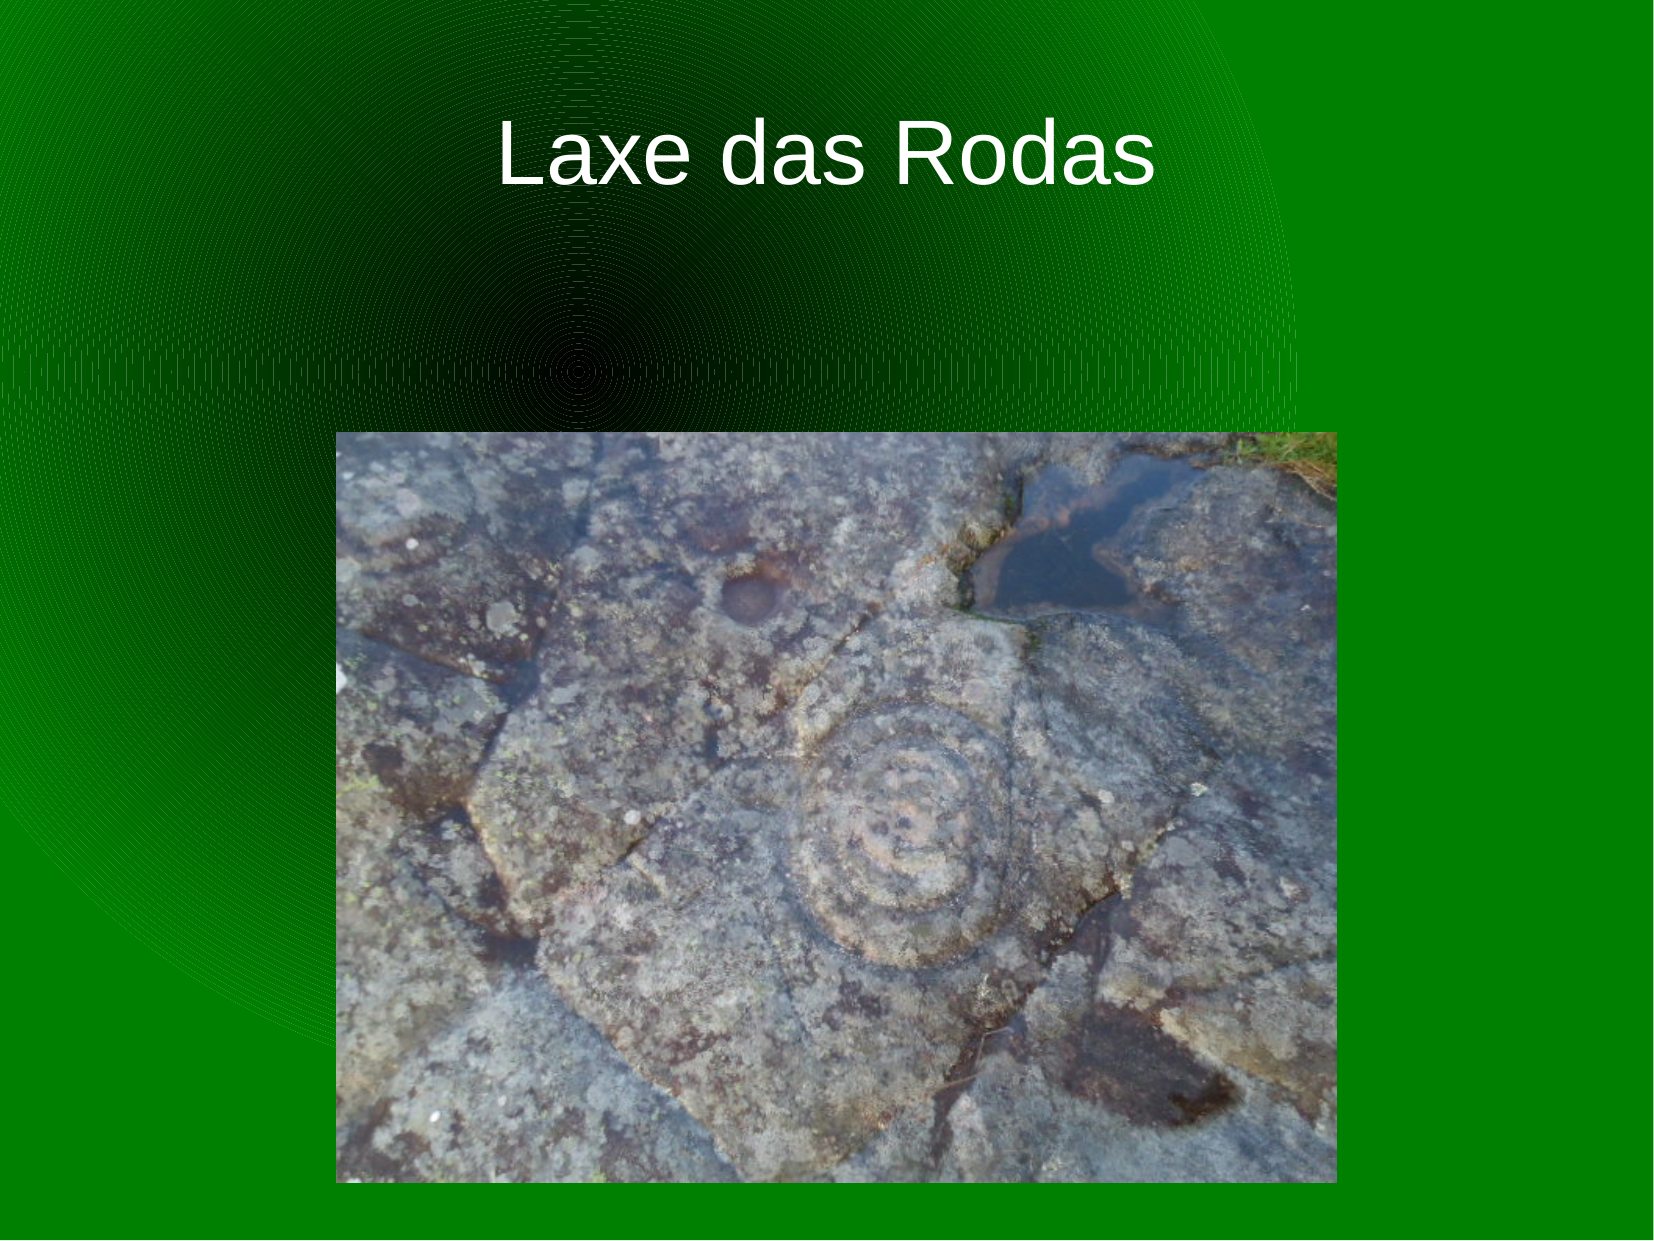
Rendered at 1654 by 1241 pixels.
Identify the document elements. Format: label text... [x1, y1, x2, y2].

title Laxe das Rodas [82, 56, 1571, 250]
picture [336, 432, 1337, 1183]
